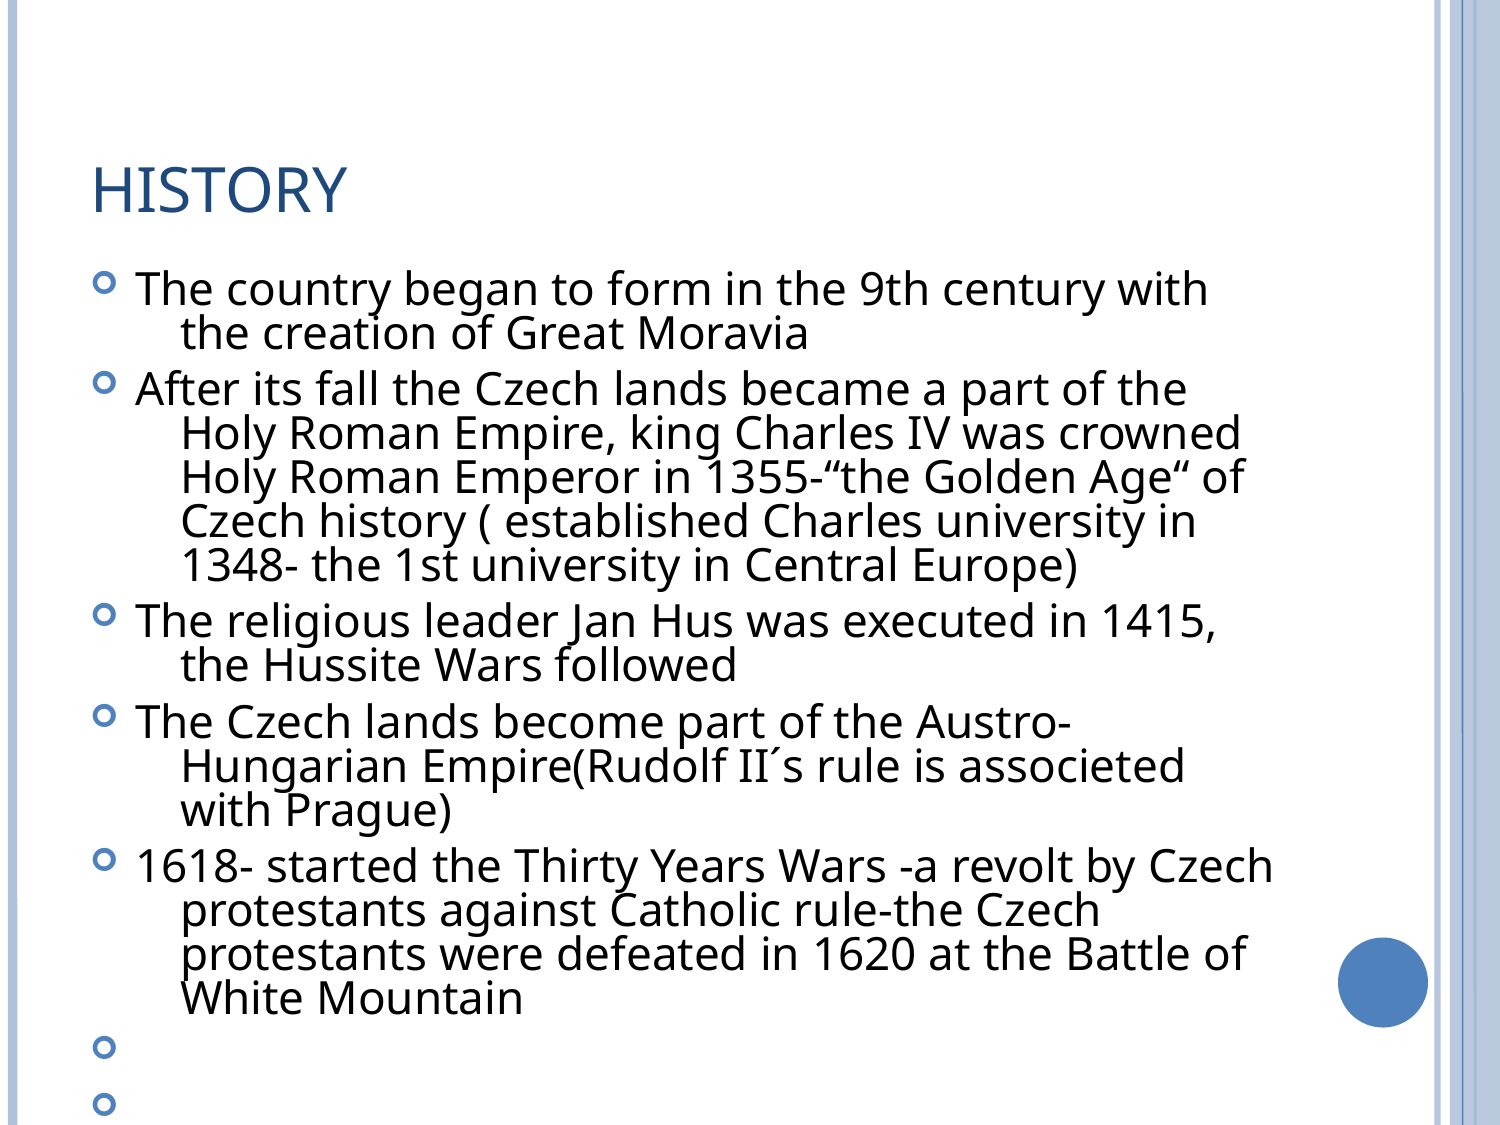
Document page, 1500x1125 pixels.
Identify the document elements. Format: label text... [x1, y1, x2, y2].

title History [75, 45, 1300, 233]
list The country began to form in the 9th century with the creation of Great Moravia After its fall the Czech lands became a part of the Holy Roman Empire, king Charles IV was crowned Holy Roman Emperor in 1355-“the Golden Age“ of Czech history ( established Charles university in 1348- the 1st university in Central Europe) The religious leader Jan Hus was executed in 1415, the Hussite Wars followed The Czech lands become part of the Austro-Hungarian Empire(Rudolf II´s rule is associeted with Prague) 1618- started the Thirty Years Wars -a revolt by Czech protestants against Catholic rule-the Czech protestants were defeated in 1620 at the Battle of White Mountain [75, 262, 1300, 1062]
